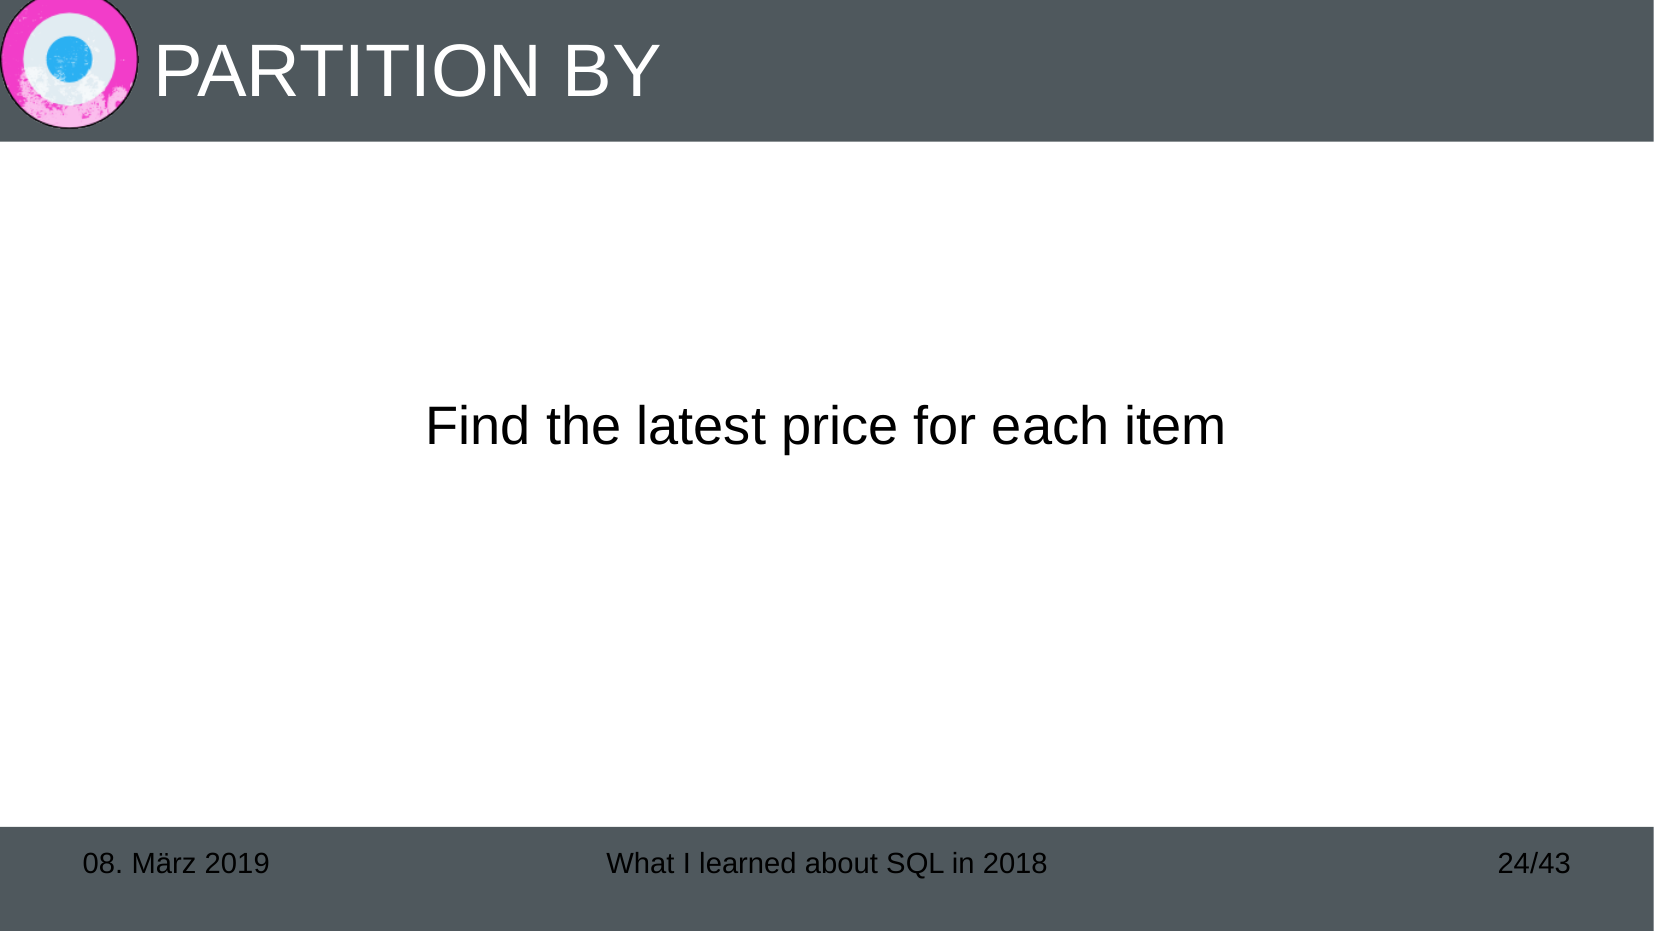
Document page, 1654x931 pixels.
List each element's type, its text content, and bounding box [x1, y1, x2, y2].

title PARTITION BY [153, 5, 1654, 136]
list Find the latest price for each item [82, 141, 1571, 815]
picture [0, 0, 228, 148]
